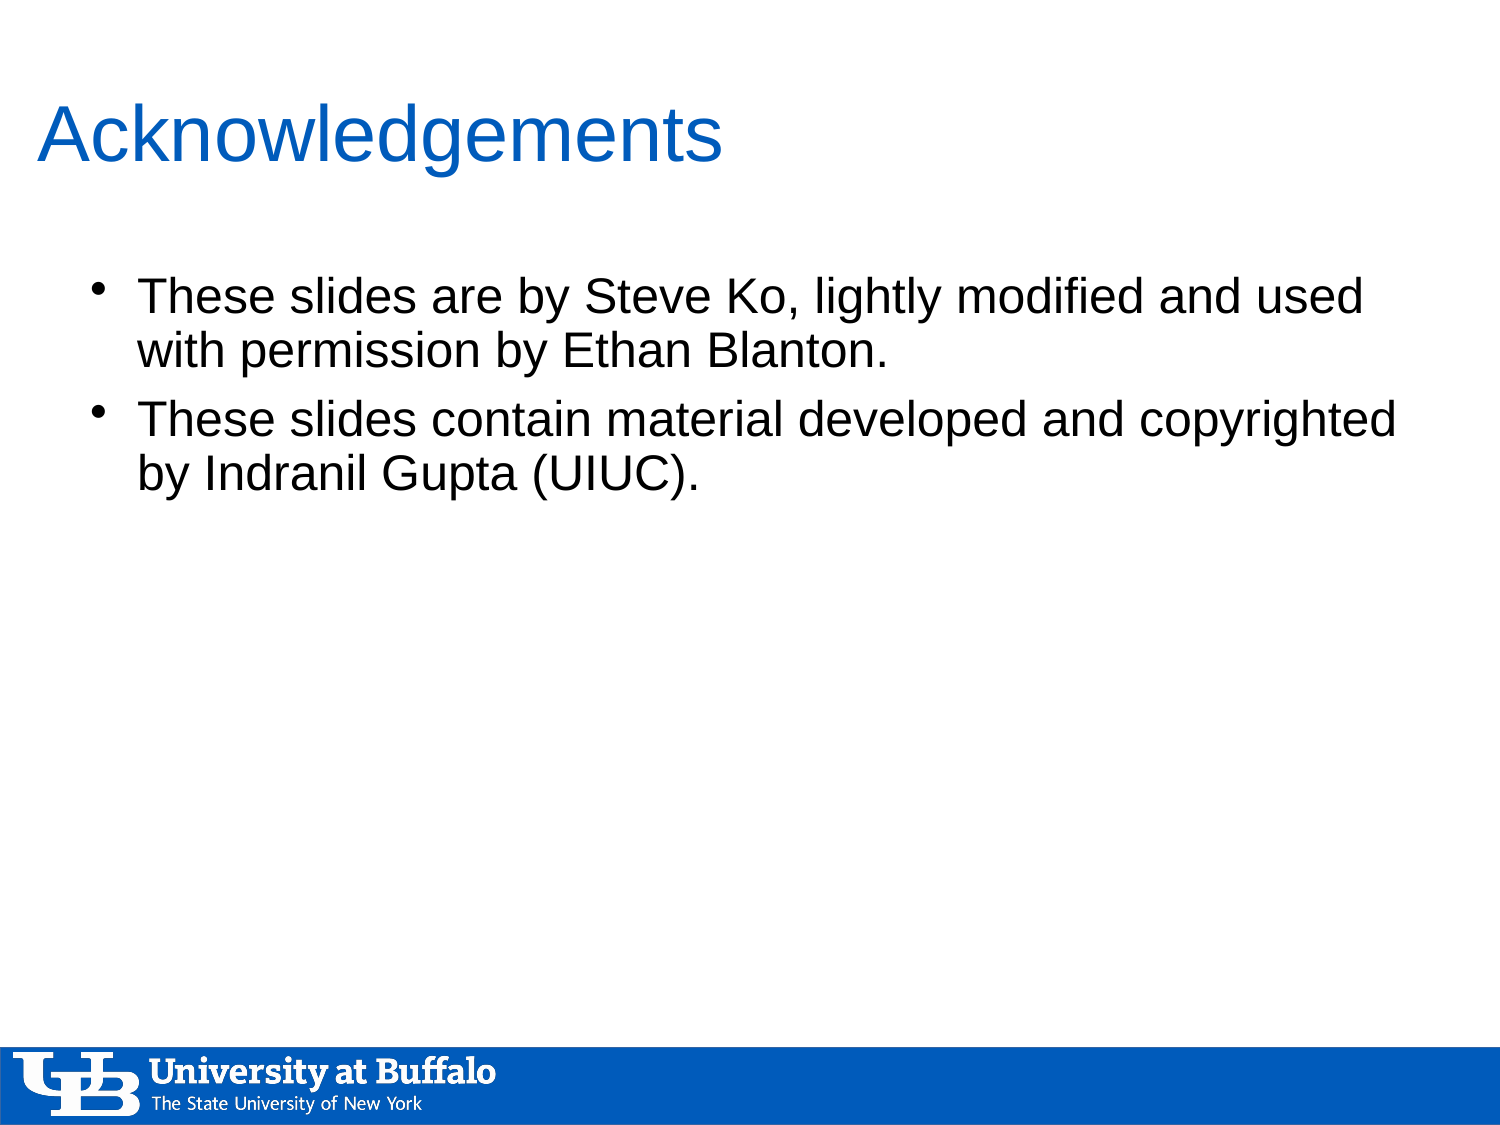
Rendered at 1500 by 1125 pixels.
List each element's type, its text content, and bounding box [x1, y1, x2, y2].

title Acknowledgements [37, 40, 1388, 228]
list These slides are by Steve Ko, lightly modified and used with permission by Ethan Blanton. These slides contain material developed and copyrighted by Indranil Gupta (UIUC). [75, 263, 1425, 916]
picture [13, 1052, 496, 1116]
